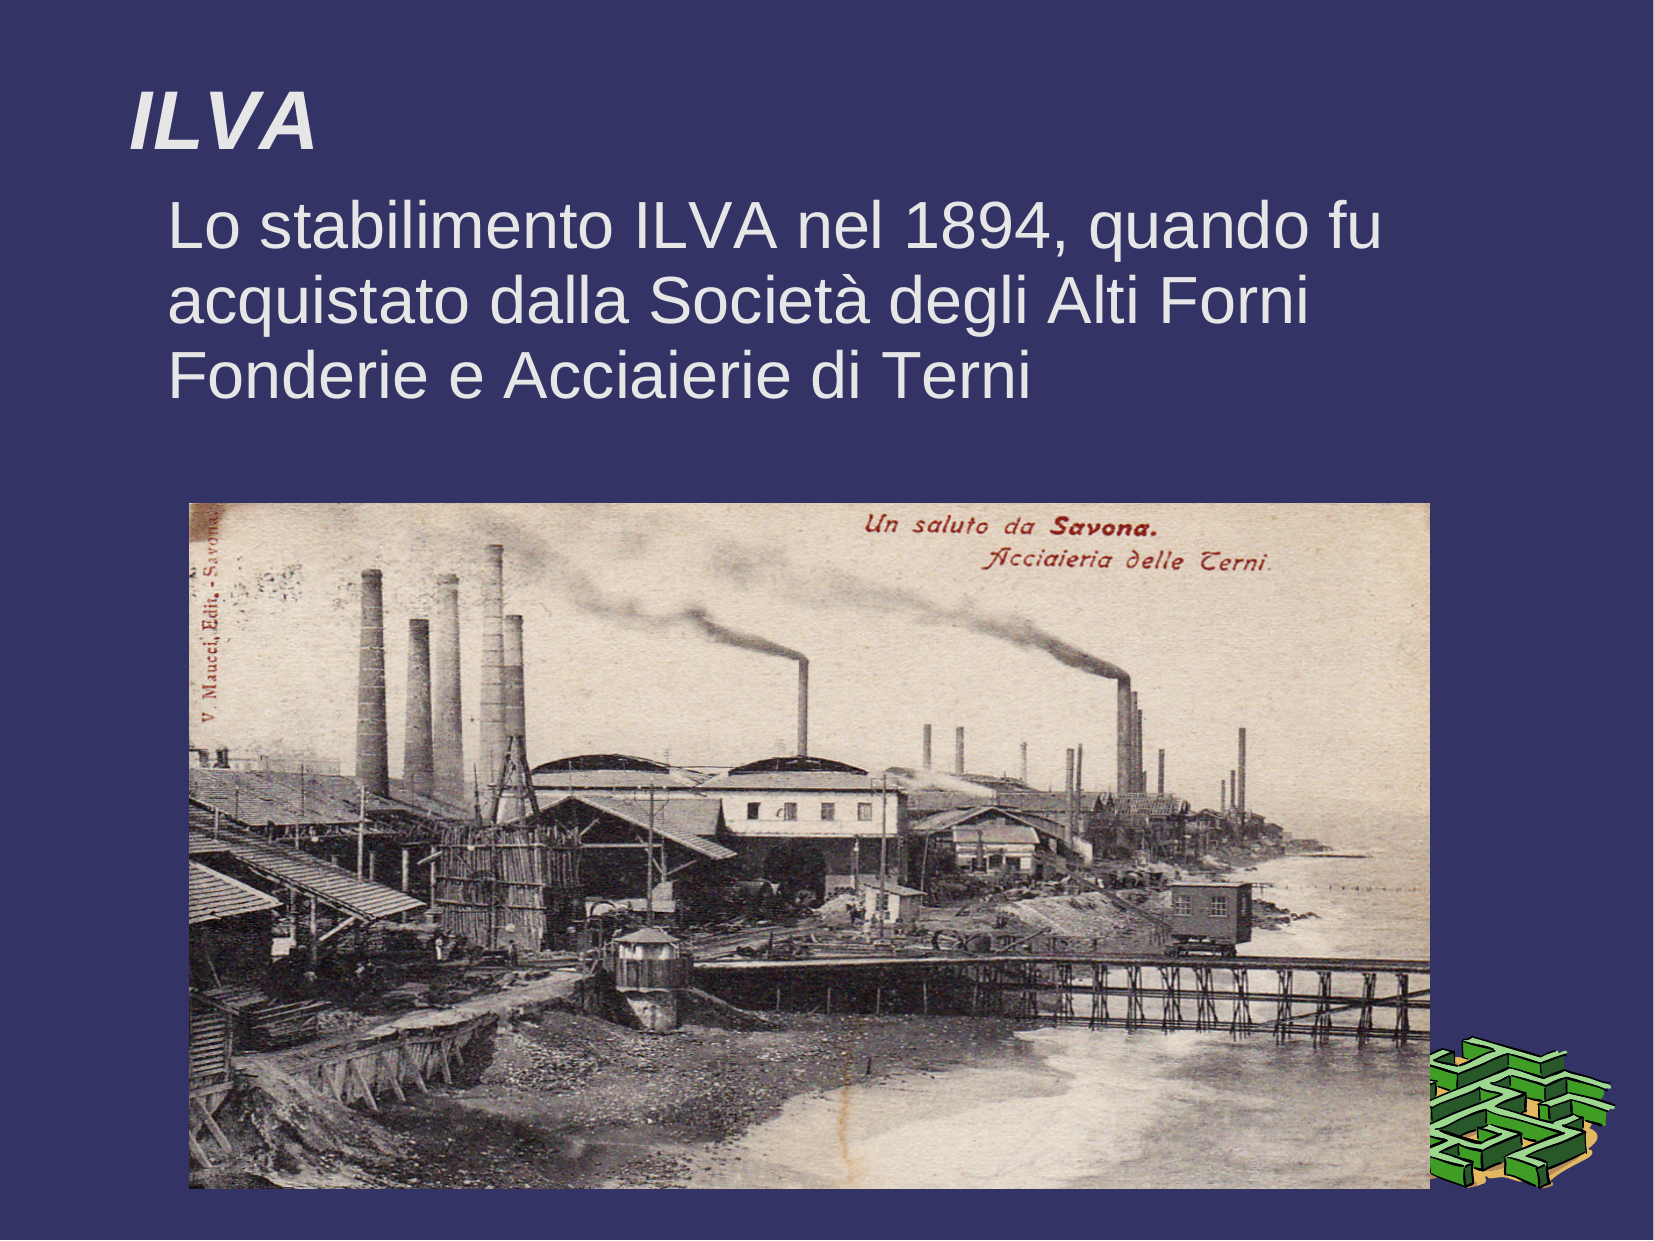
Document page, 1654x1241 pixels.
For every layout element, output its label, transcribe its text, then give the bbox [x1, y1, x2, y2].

list Lo stabilimento ILVA nel 1894, quando fu acquistato dalla Società degli Alti Forni Fonderie e Acciaierie di Terni [84, 188, 1476, 1082]
picture [189, 503, 1430, 1190]
title ILVA [129, 17, 1542, 225]
